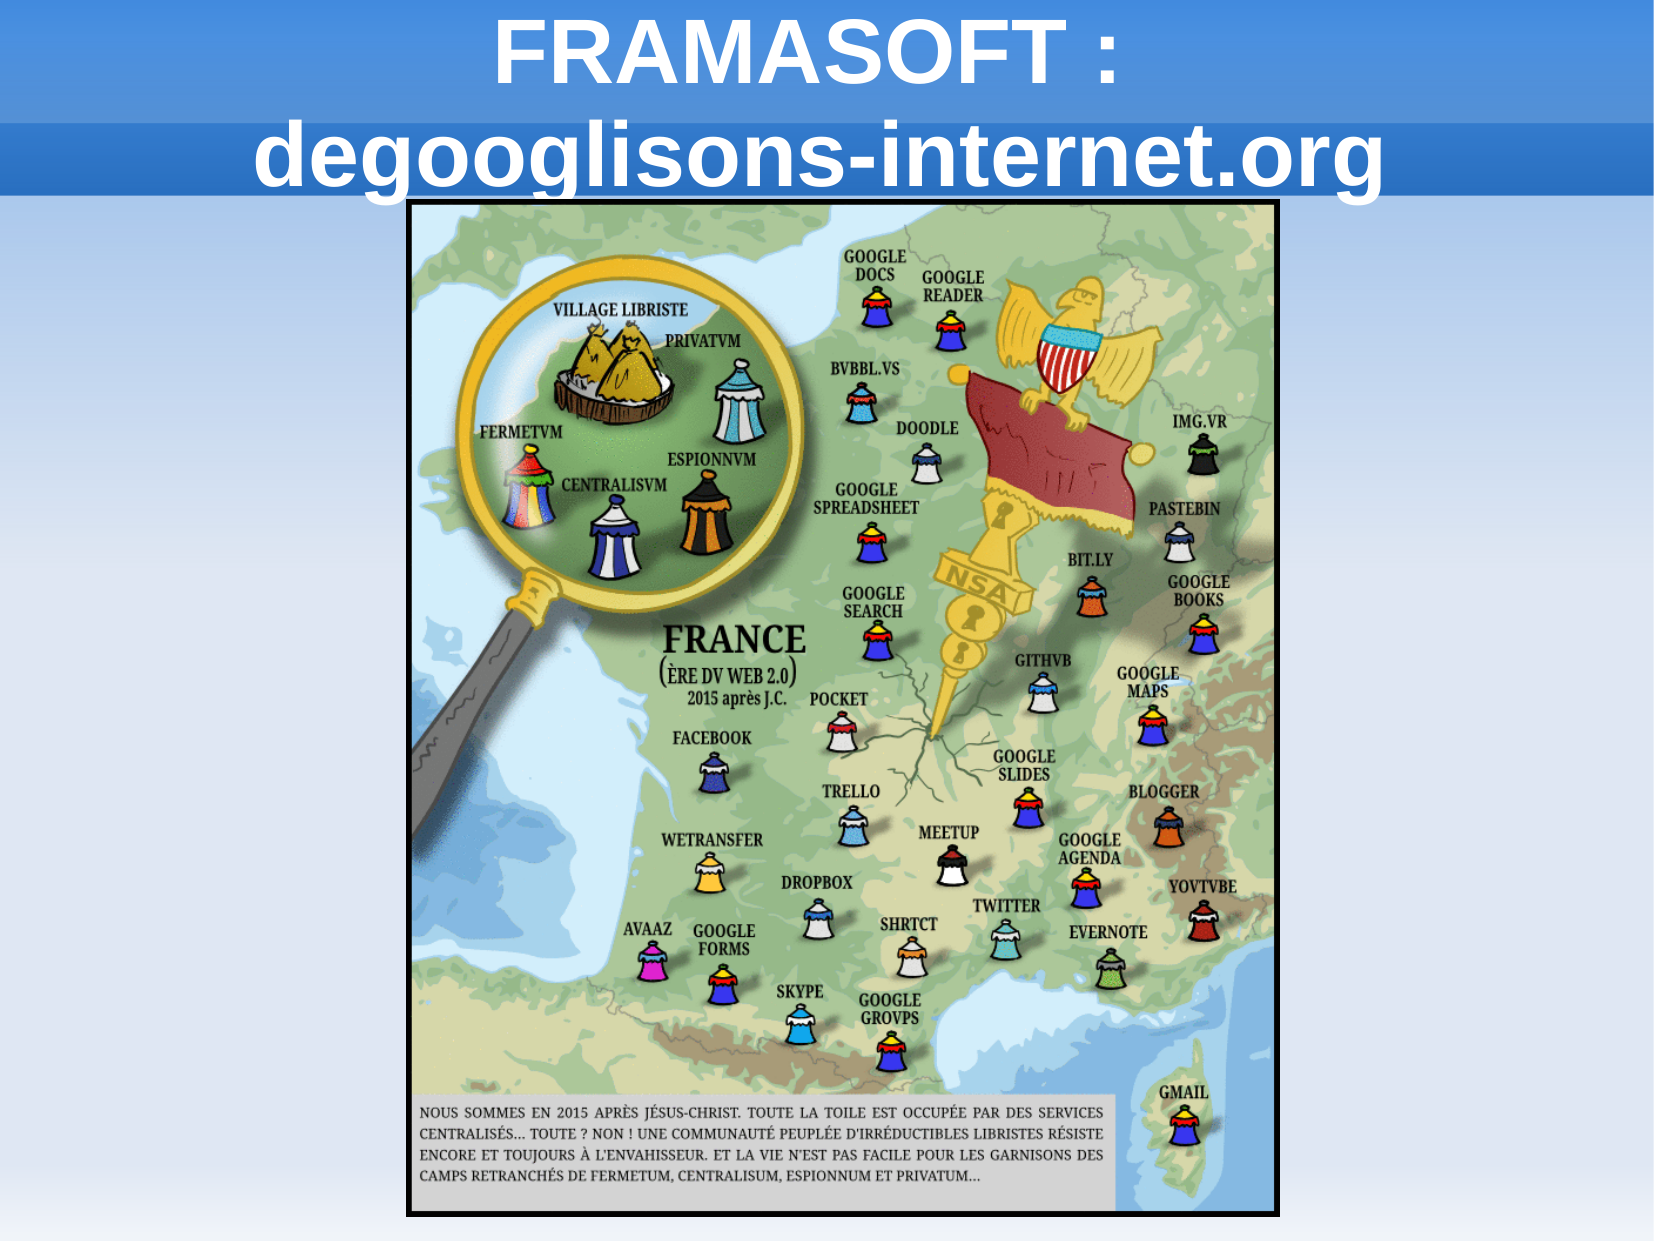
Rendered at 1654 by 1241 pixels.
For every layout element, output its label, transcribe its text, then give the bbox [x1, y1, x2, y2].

title FRAMASOFT : degooglisons-internet.org [76, 0, 1565, 208]
picture [0, 0, 1654, 1241]
